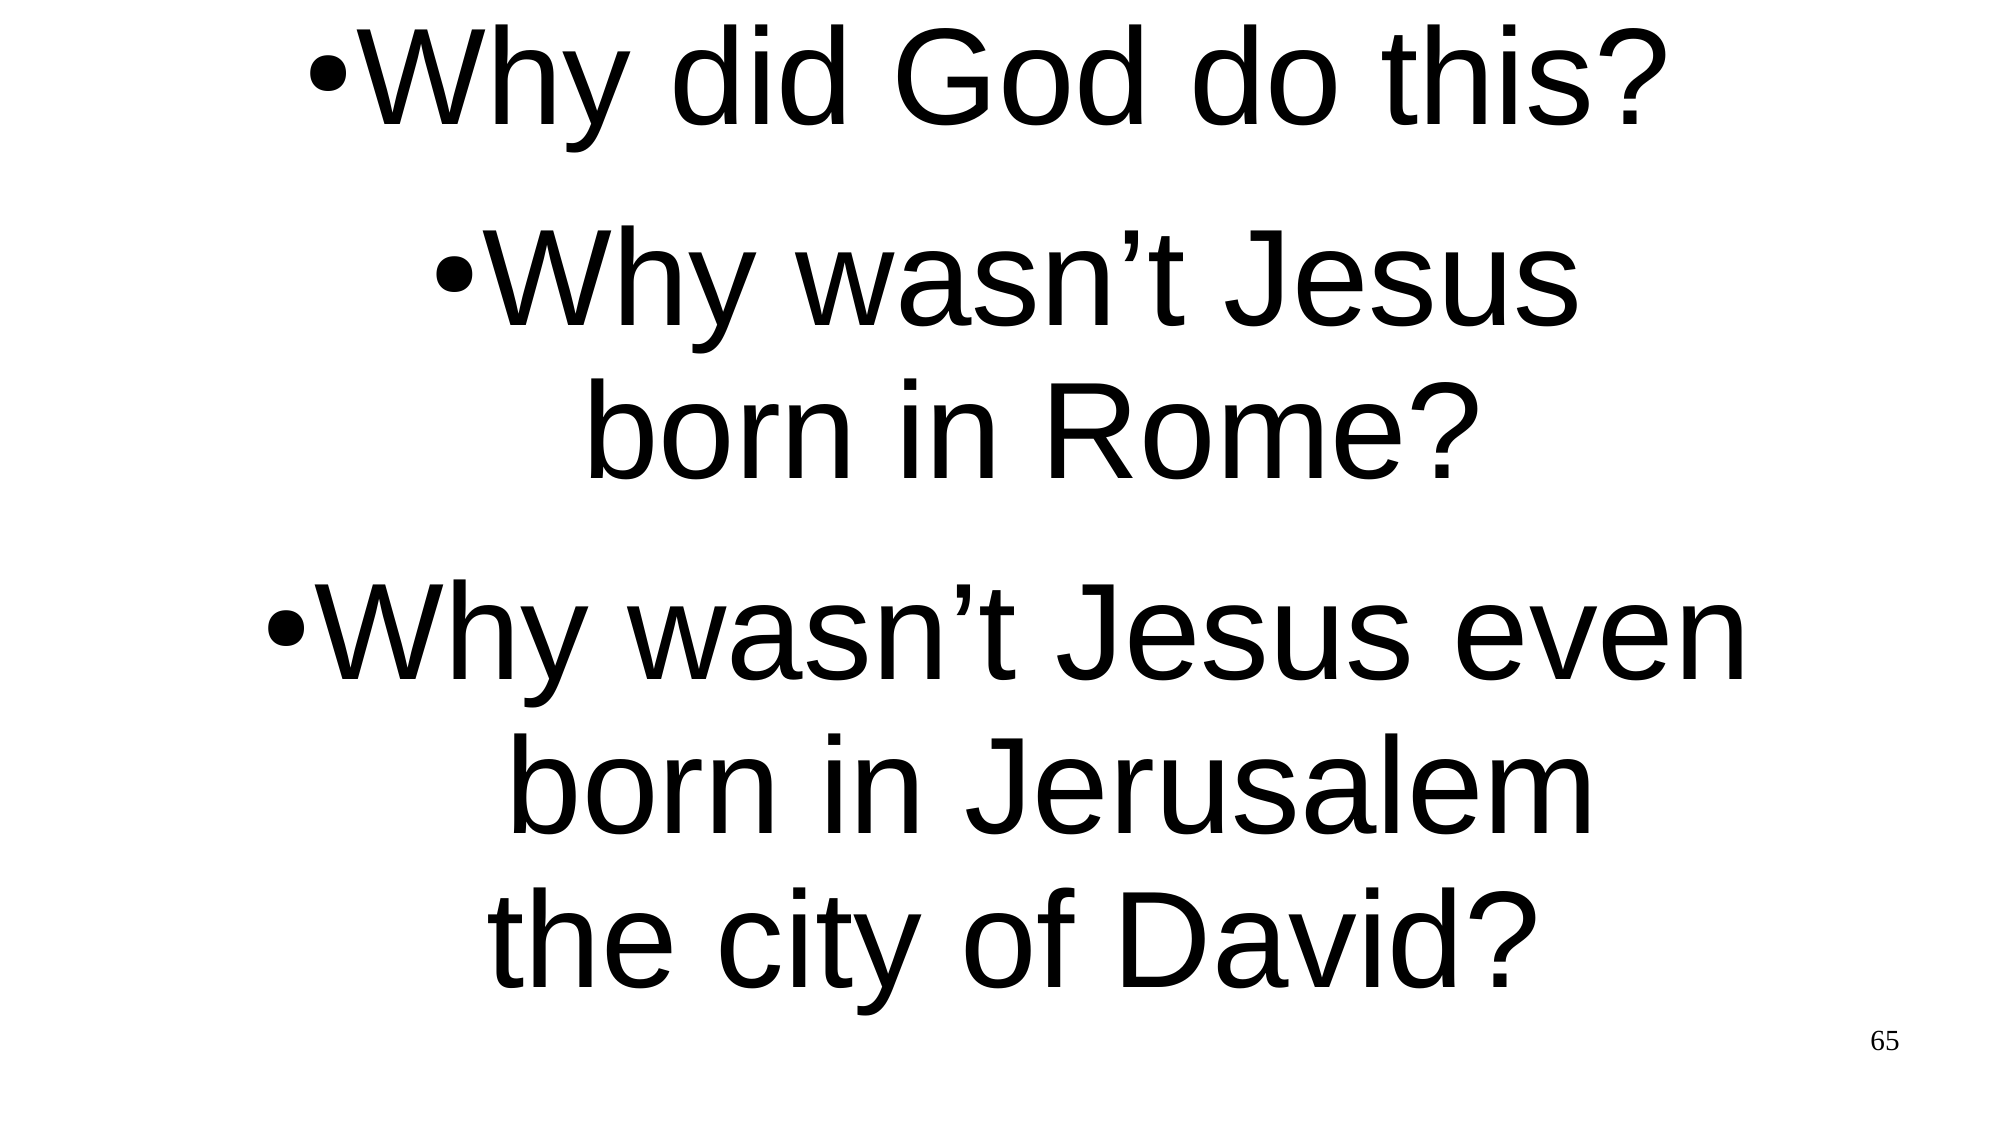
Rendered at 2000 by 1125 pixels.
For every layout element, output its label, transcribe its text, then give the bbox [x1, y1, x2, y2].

list Why did God do this? Why wasn’t Jesus born in Rome? Why wasn’t Jesus even born in Jerusalem the city of David? [0, 0, 1996, 1123]
